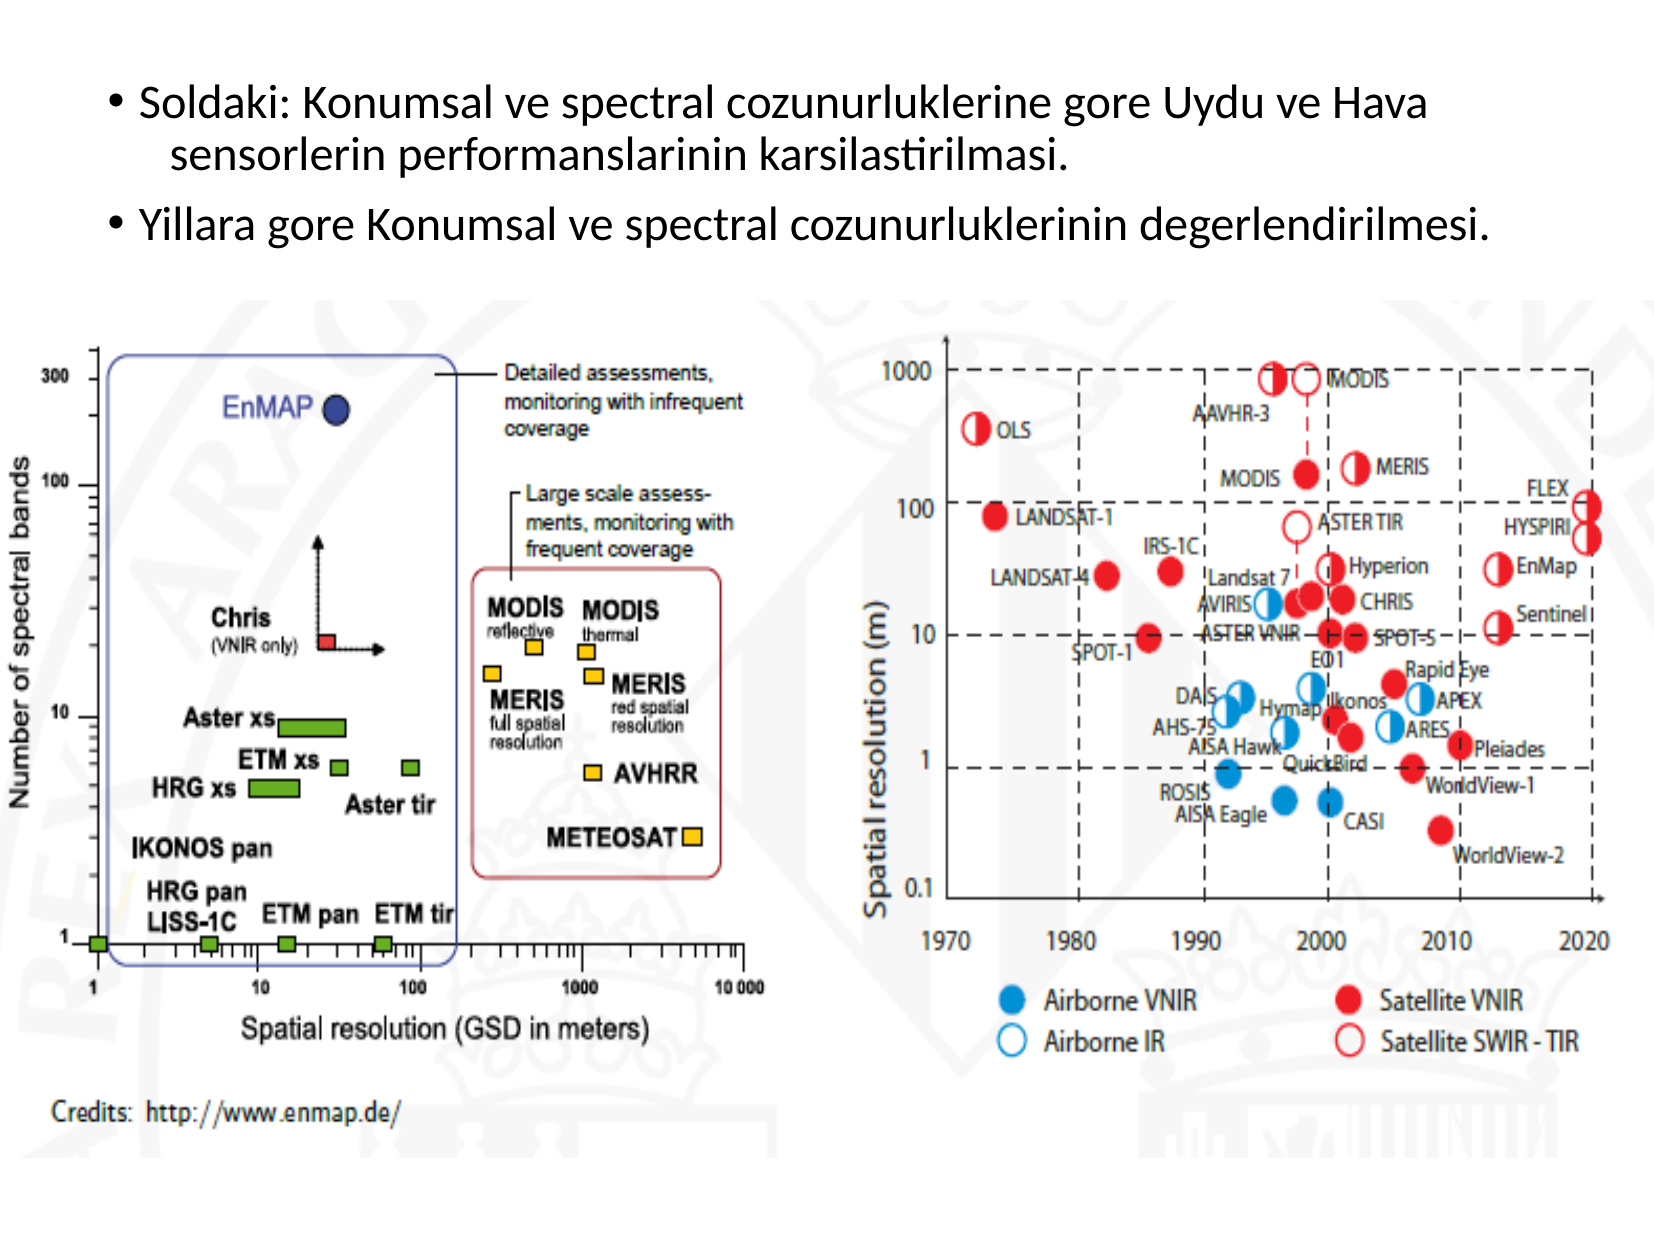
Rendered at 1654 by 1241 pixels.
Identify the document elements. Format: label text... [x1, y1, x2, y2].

list Soldaki: Konumsal ve spectral cozunurluklerine gore Uydu ve Hava sensorlerin performanslarinin karsilastirilmasi. Yillara gore Konumsal ve spectral cozunurluklerinin degerlendirilmesi. [92, 69, 1519, 300]
picture [0, 300, 1654, 1158]
